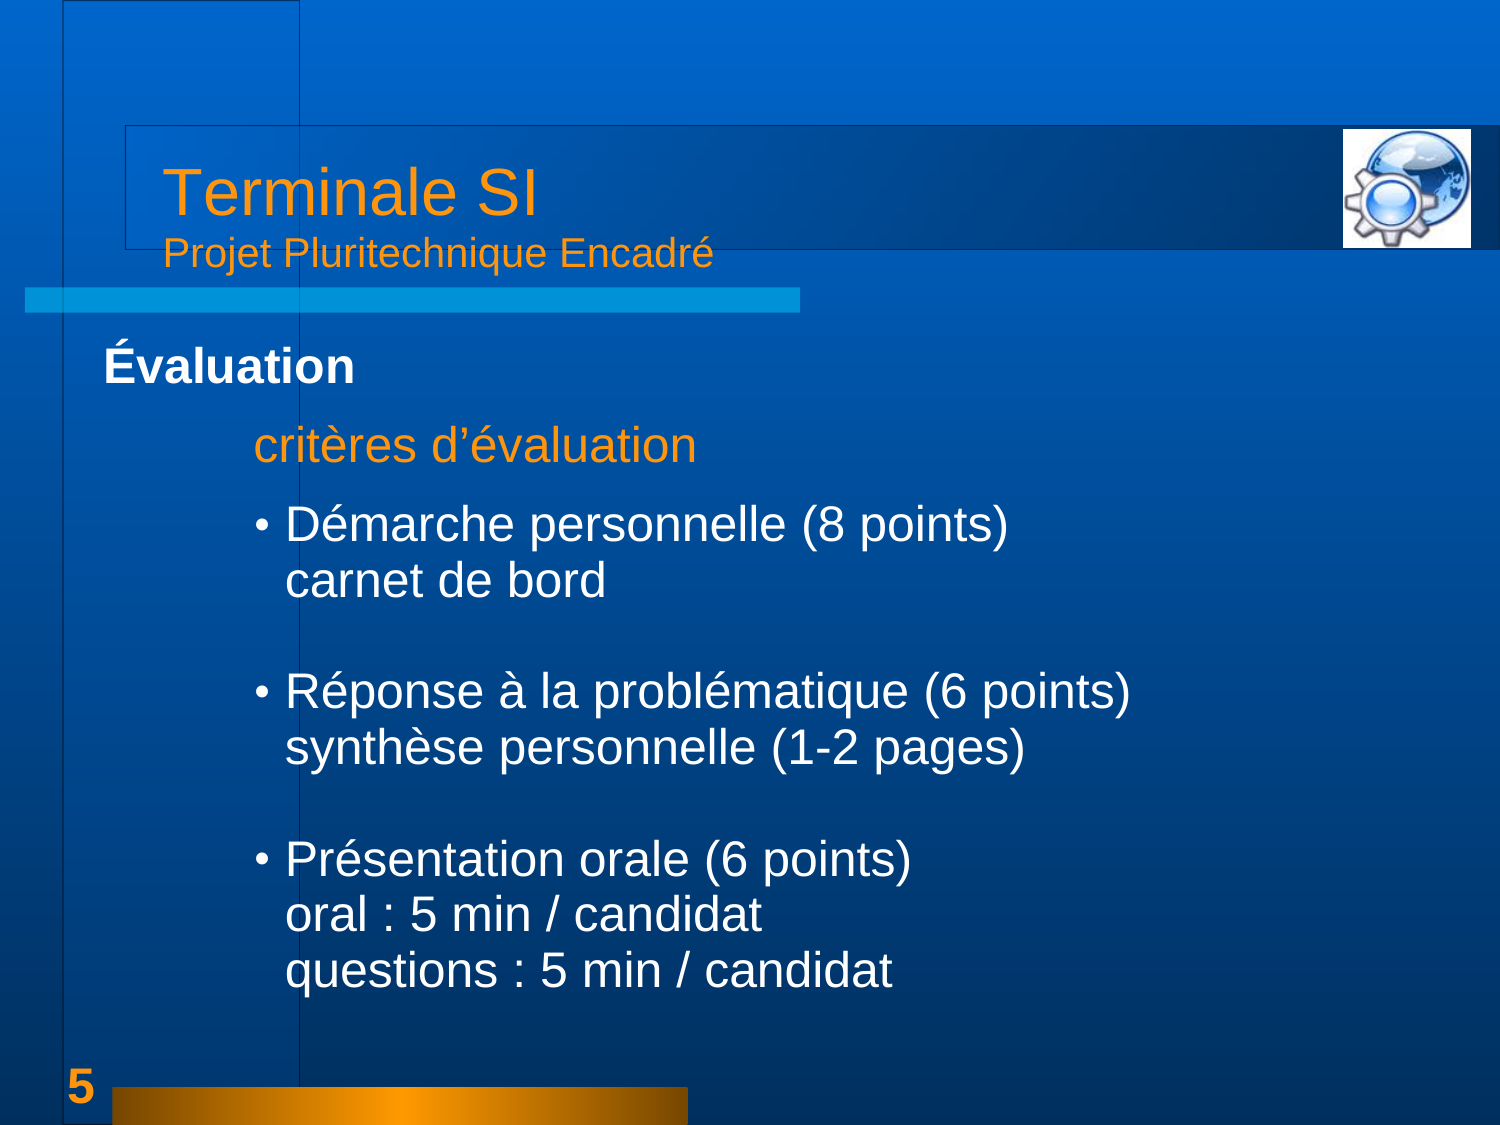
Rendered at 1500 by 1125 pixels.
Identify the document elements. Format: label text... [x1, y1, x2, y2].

text_box Évaluation critères d’évaluation Démarche personnelle (8 points) carnet de bord Réponse à la problématique (6 points) synthèse personnelle (1-2 pages) Présentation orale (6 points) oral : 5 min / candidat questions : 5 min / candidat [88, 331, 1418, 1064]
picture [1343, 129, 1471, 248]
